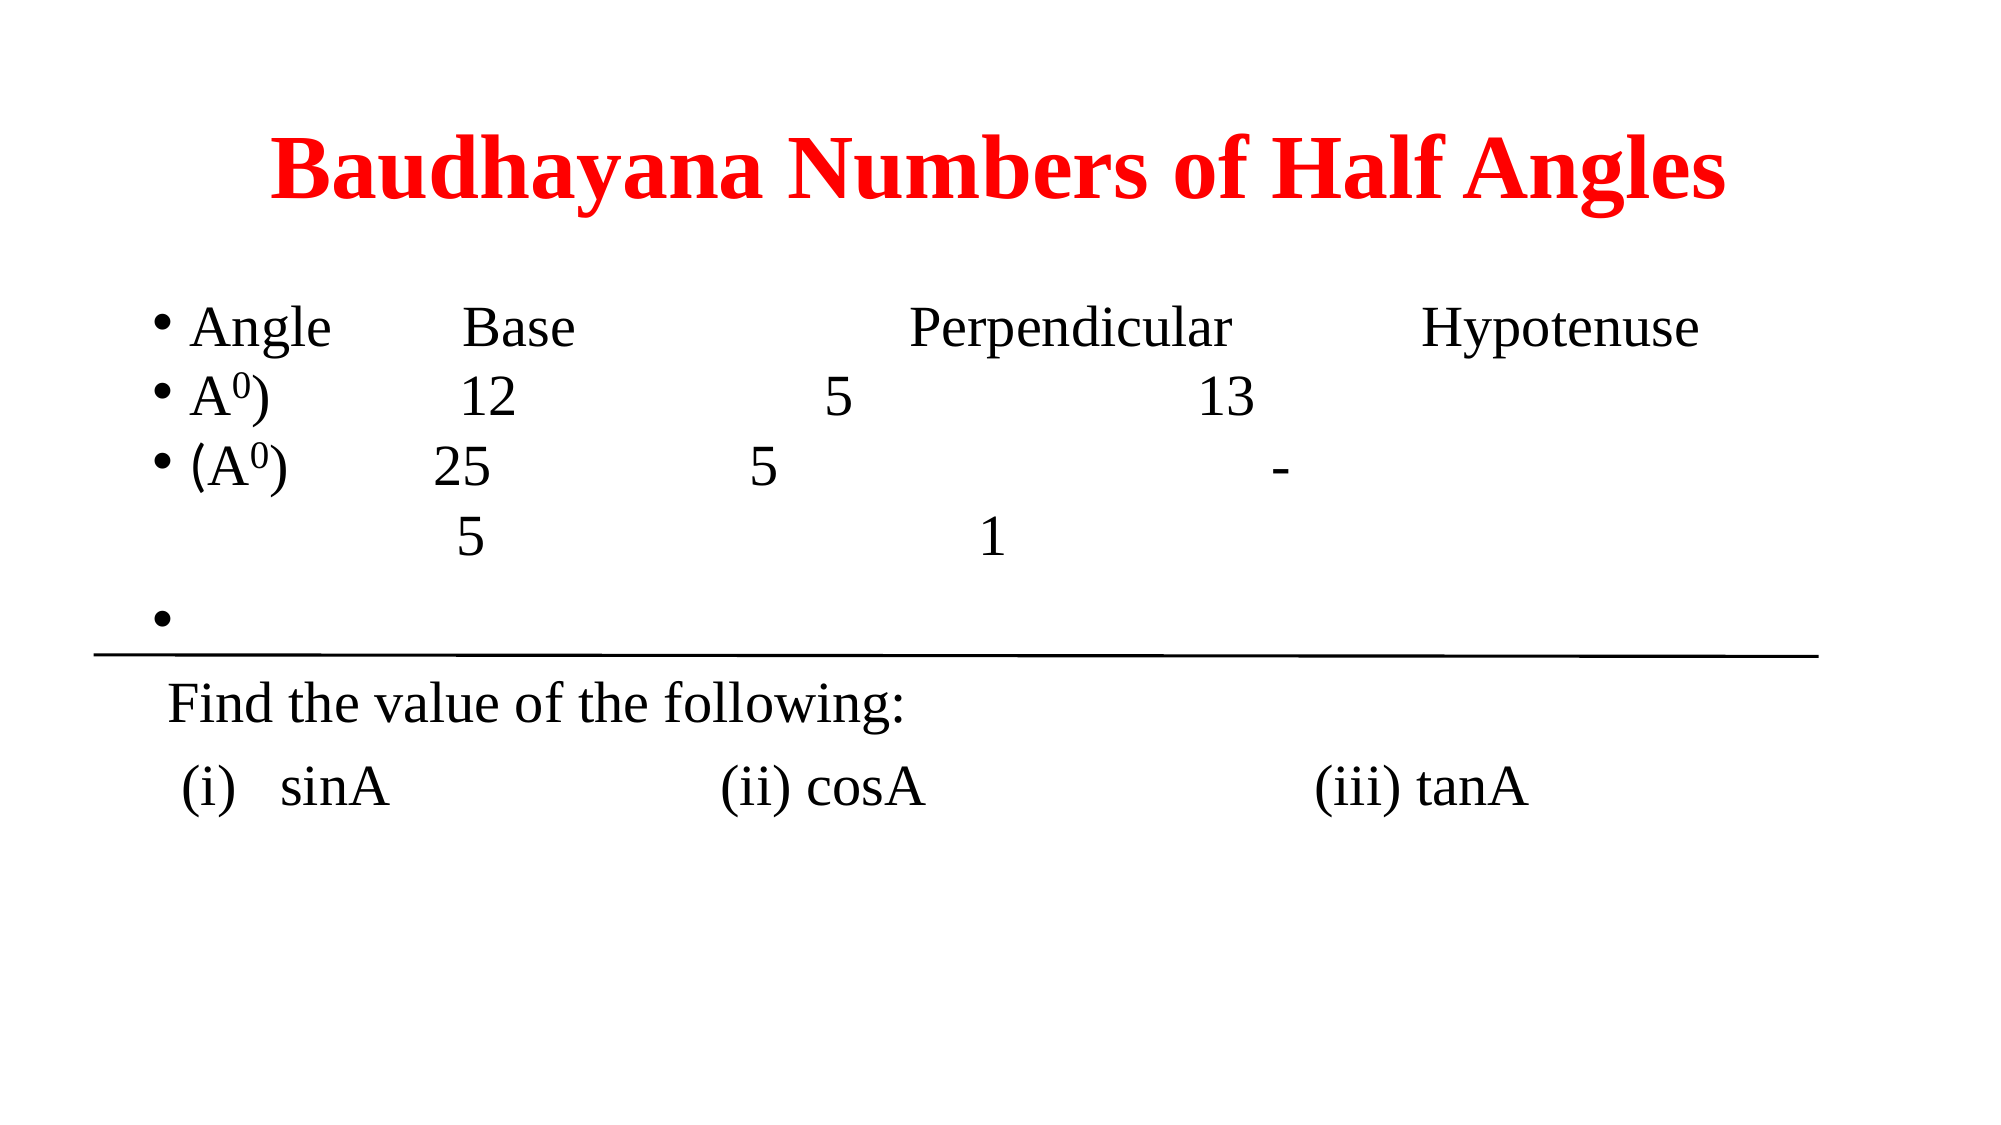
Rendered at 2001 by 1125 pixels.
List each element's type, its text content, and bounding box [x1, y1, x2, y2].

list Angle Base Perpendicular Hypotenuse A0) 12 5 13 (A0) 25 5 - 5 1 Find the value of the following: (i) sinA (ii) cosA (iii) tanA [137, 299, 1863, 1014]
title Baudhayana Numbers of Half Angles [137, 59, 1863, 278]
